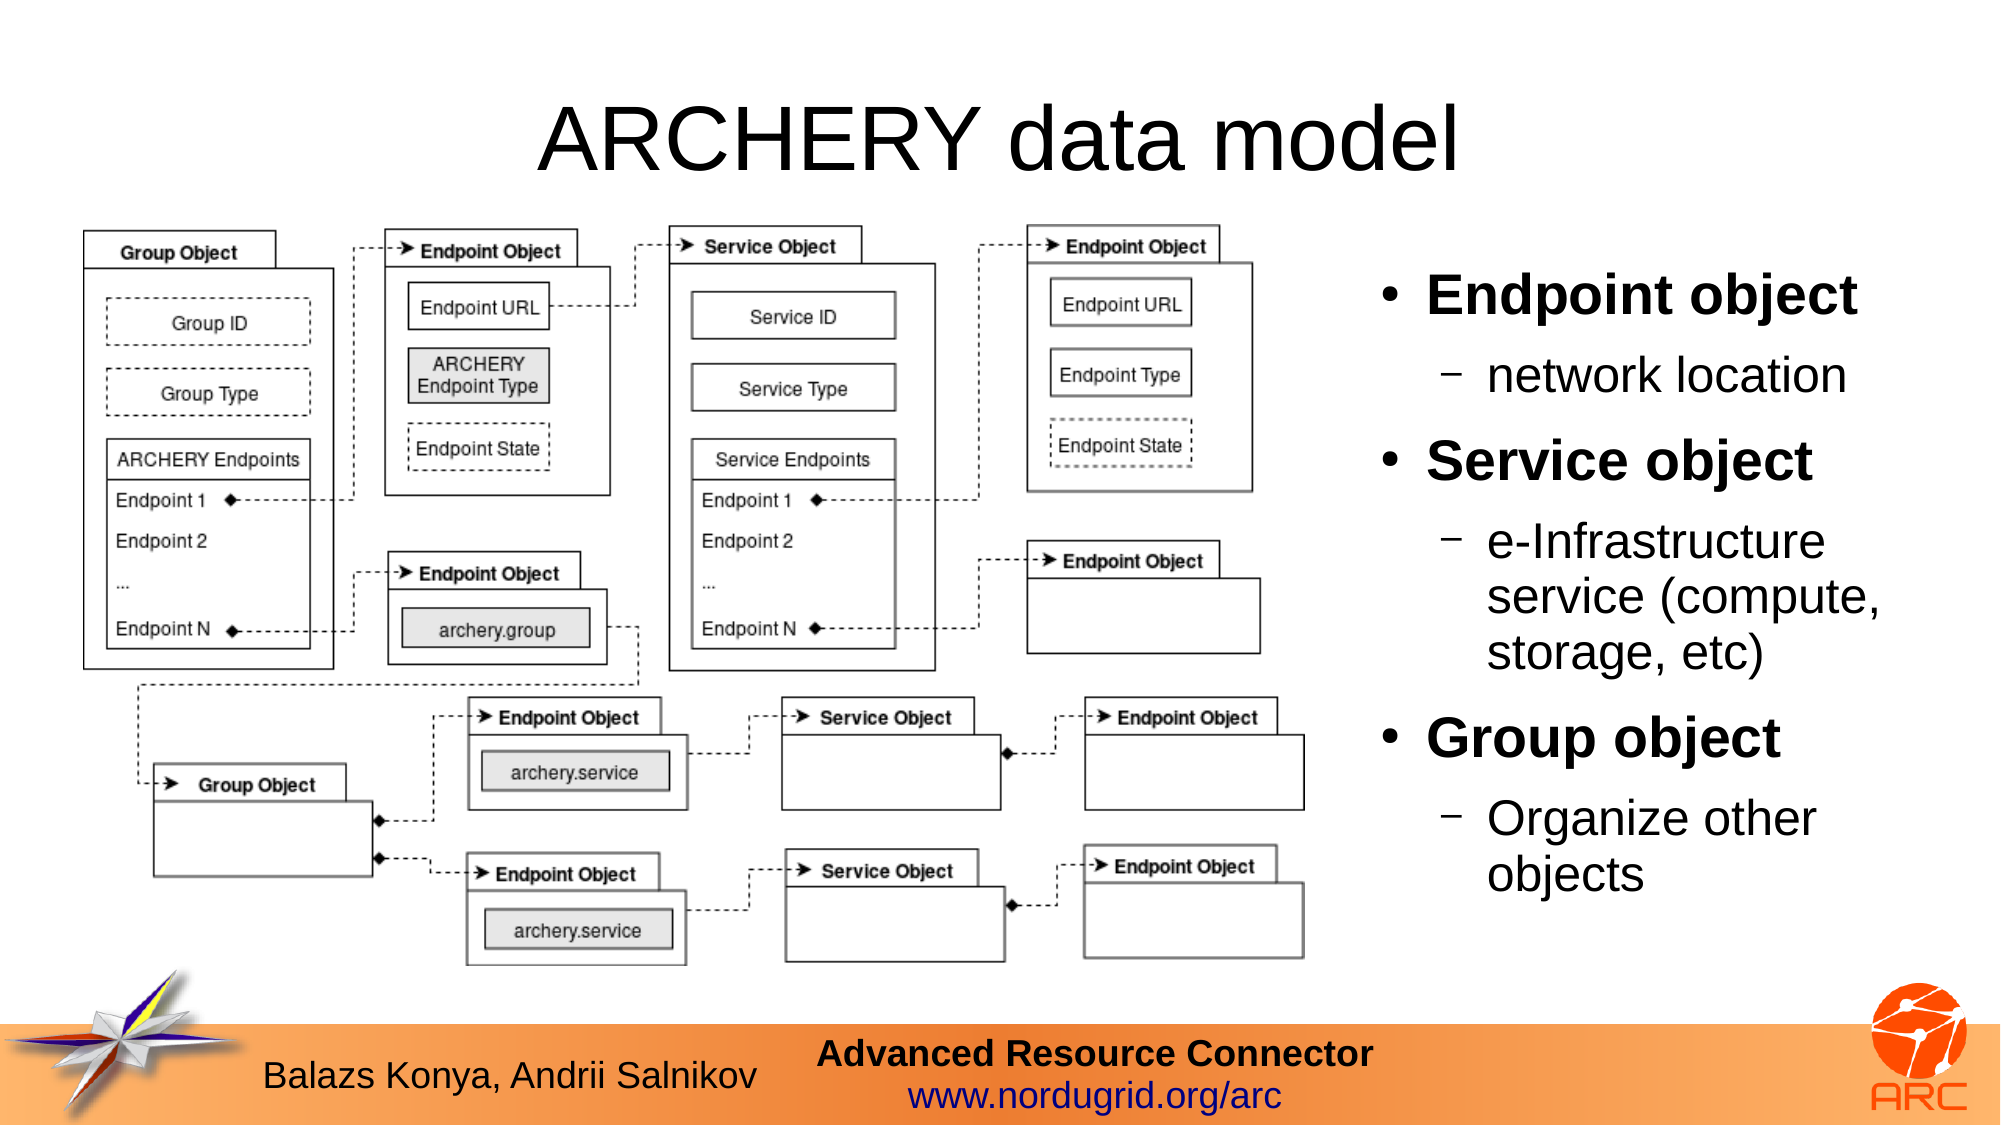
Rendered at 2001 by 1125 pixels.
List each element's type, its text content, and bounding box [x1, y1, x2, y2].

picture [0, 224, 1306, 1125]
title ARCHERY data model [99, 44, 1900, 233]
picture [1845, 912, 1990, 1125]
list Endpoint object network location Service object e-Infrastructure service (compute, storage, etc) Group object Organize other objects [1365, 263, 1900, 916]
